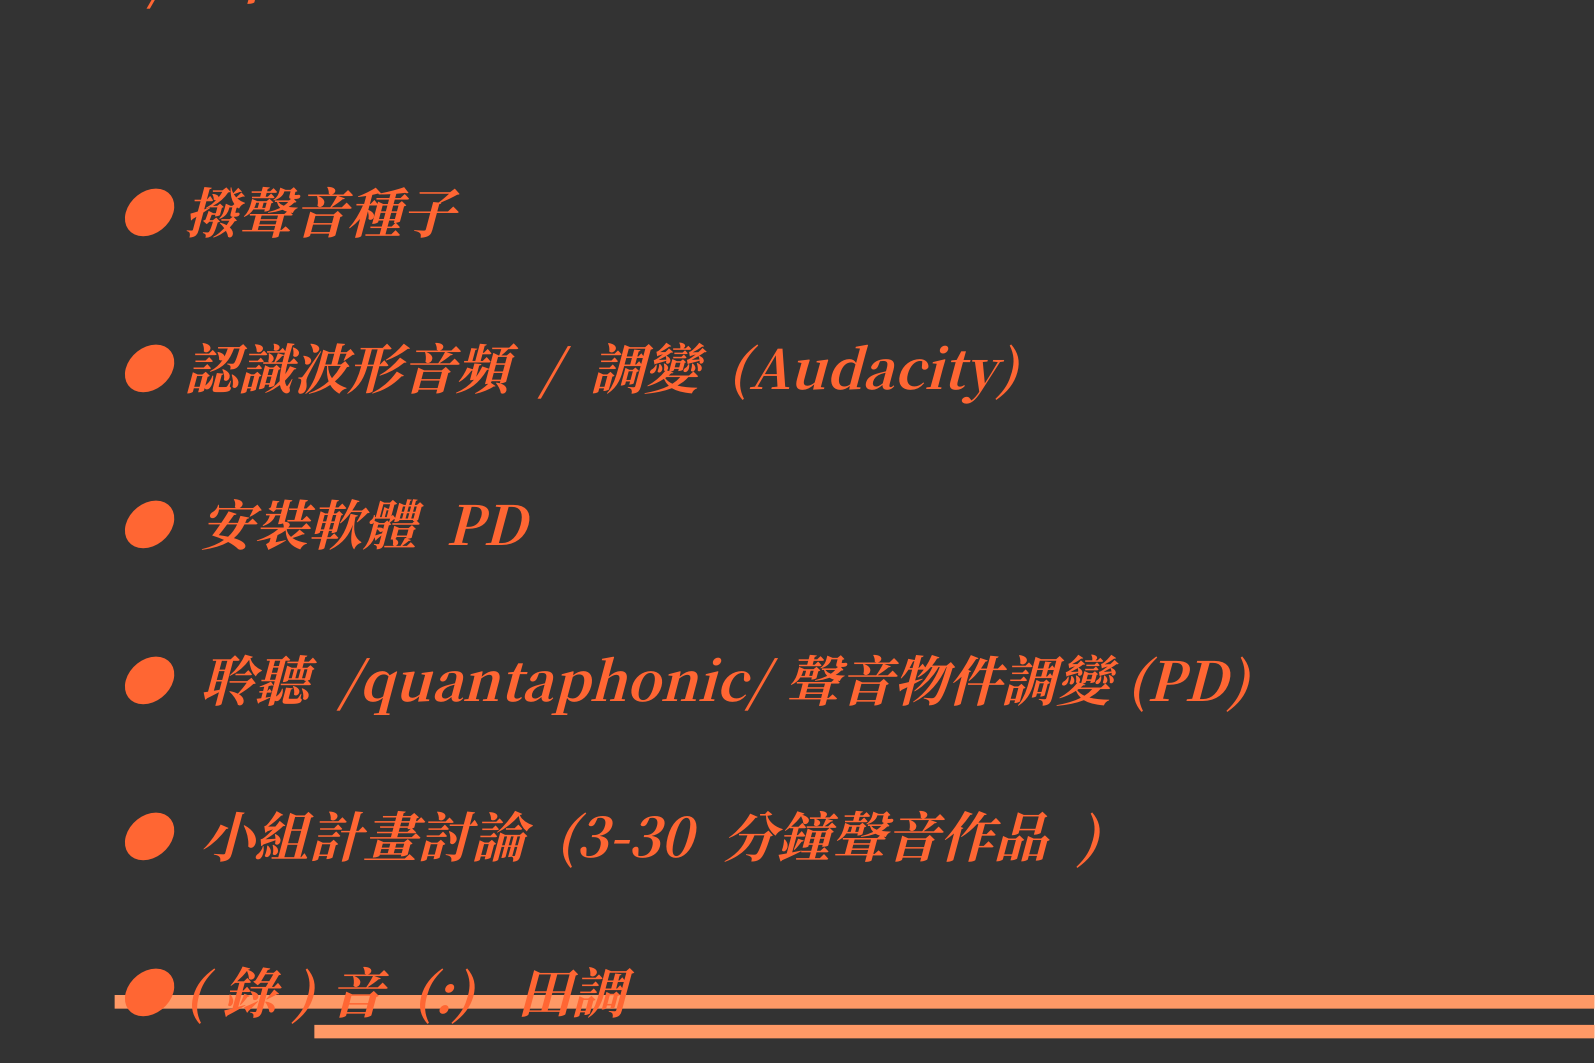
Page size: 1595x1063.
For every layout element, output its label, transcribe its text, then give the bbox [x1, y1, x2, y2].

title 7/1 早 ● 撥聲音種子 ● 認識波形音頻 / 調變 (Audacity) ● 安裝軟體 PD ● 聆聽 /quantaphonic/聲音物件調變(PD) ● 小組計畫討論 (3-30 分鐘聲音作品 ) ● (錄)音 (:) 田調 [117, 52, 1479, 914]
